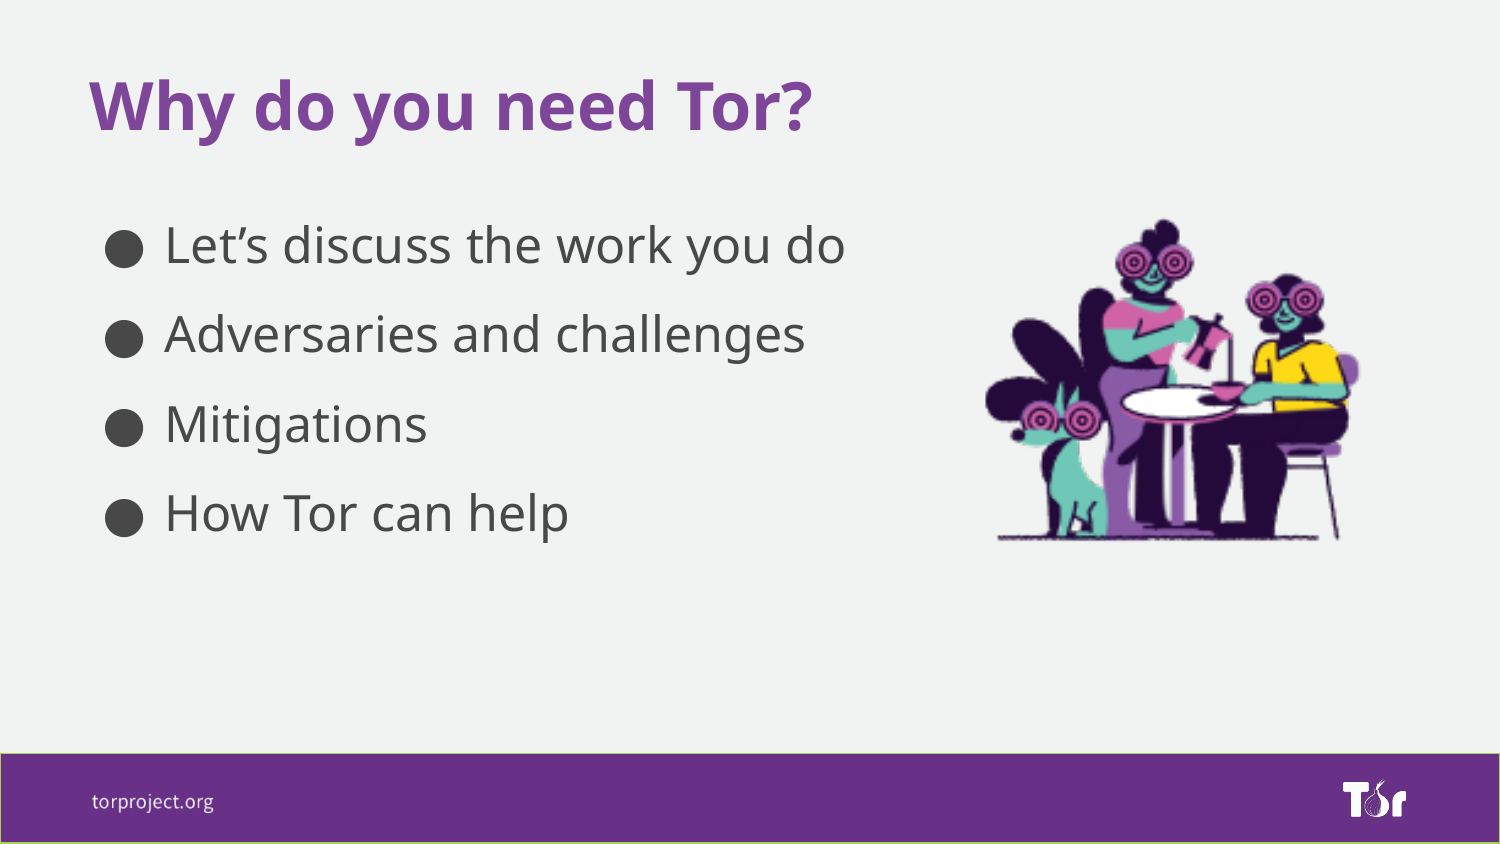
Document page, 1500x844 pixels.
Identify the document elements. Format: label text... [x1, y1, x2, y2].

picture [935, 206, 1425, 573]
picture [1343, 778, 1406, 817]
picture [75, 780, 604, 821]
text_box Let’s discuss the work you do Adversaries and challenges Mitigations How Tor can help [75, 205, 1425, 763]
text_box Why do you need Tor? [75, 33, 1425, 174]
